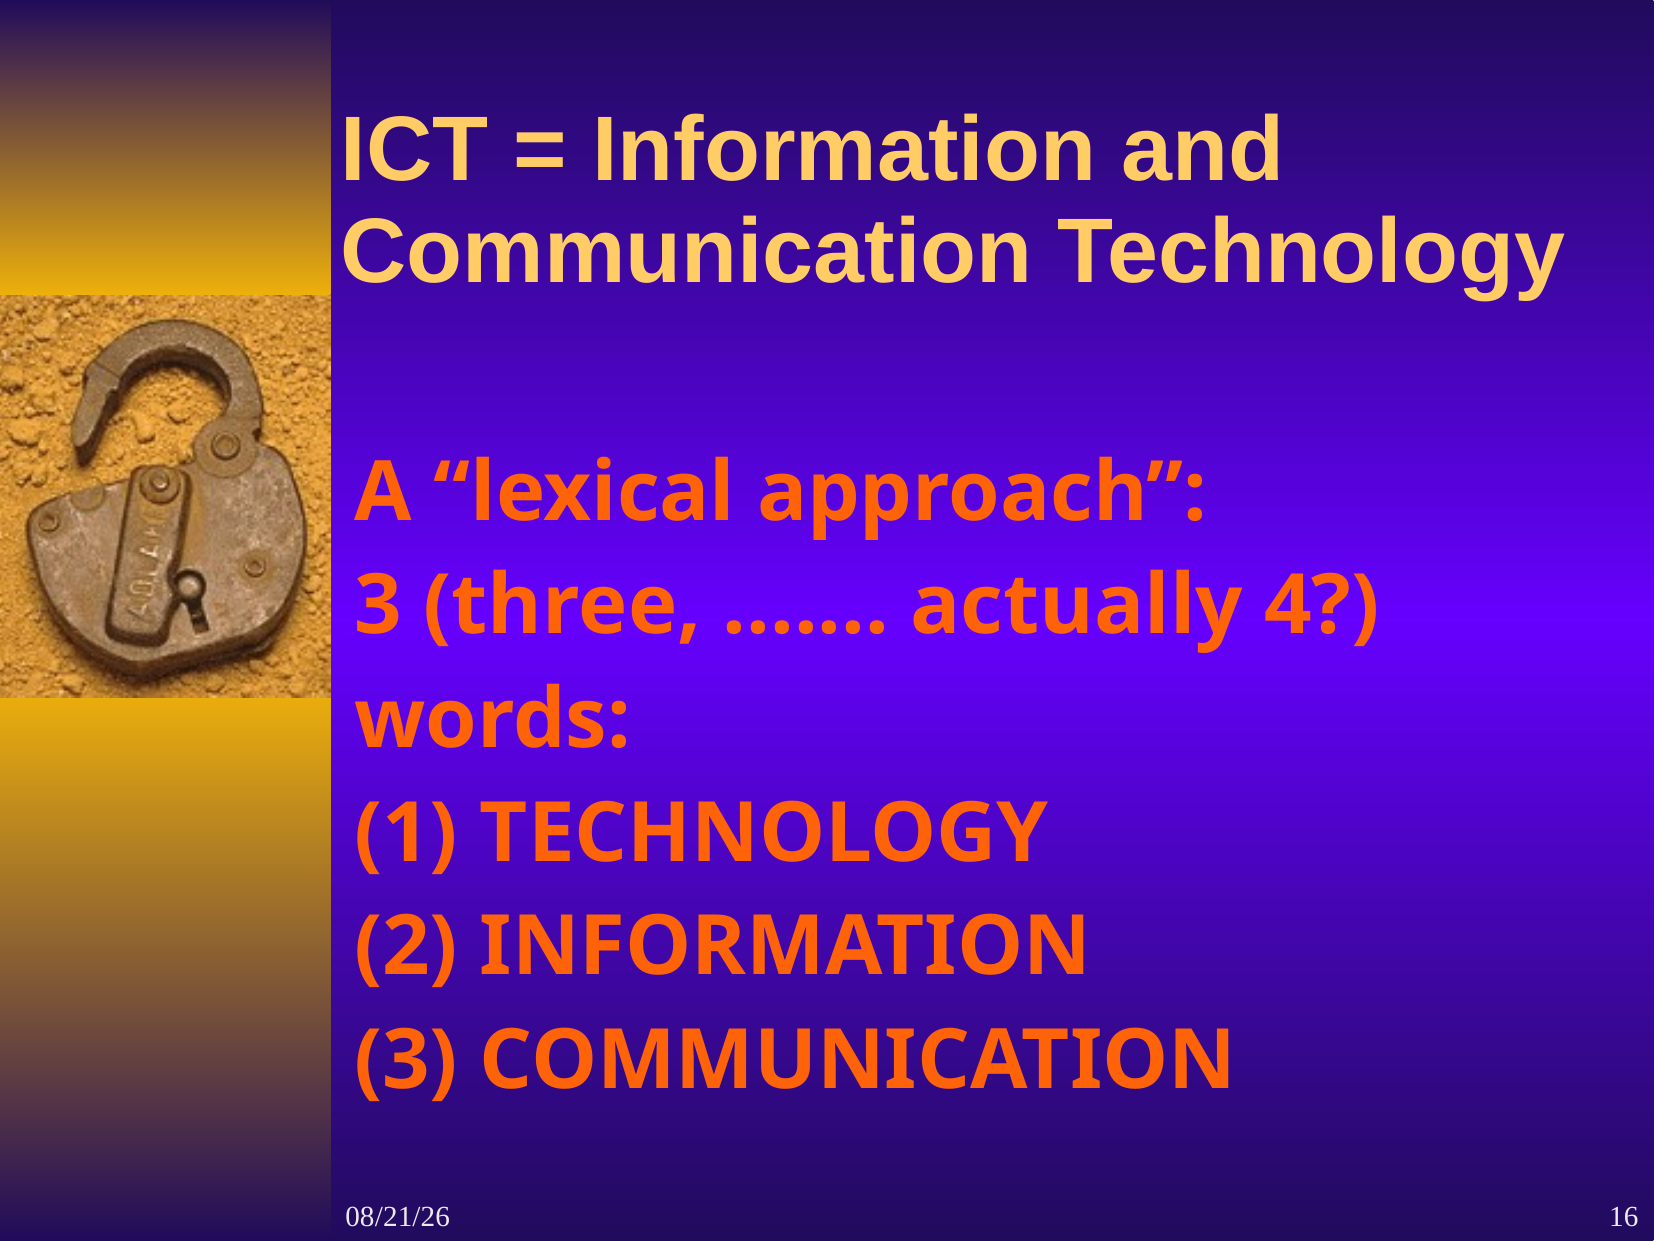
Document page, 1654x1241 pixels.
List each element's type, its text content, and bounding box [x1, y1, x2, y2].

picture [0, 295, 331, 698]
subtitle A “lexical approach”: 3 (three, ....... actually 4?) words: (1) TECHNOLOGY (2) INFORMATION (3) COMMUNICATION [354, 423, 1571, 1121]
title ICT = Information and Communication Technology [340, 15, 1595, 384]
